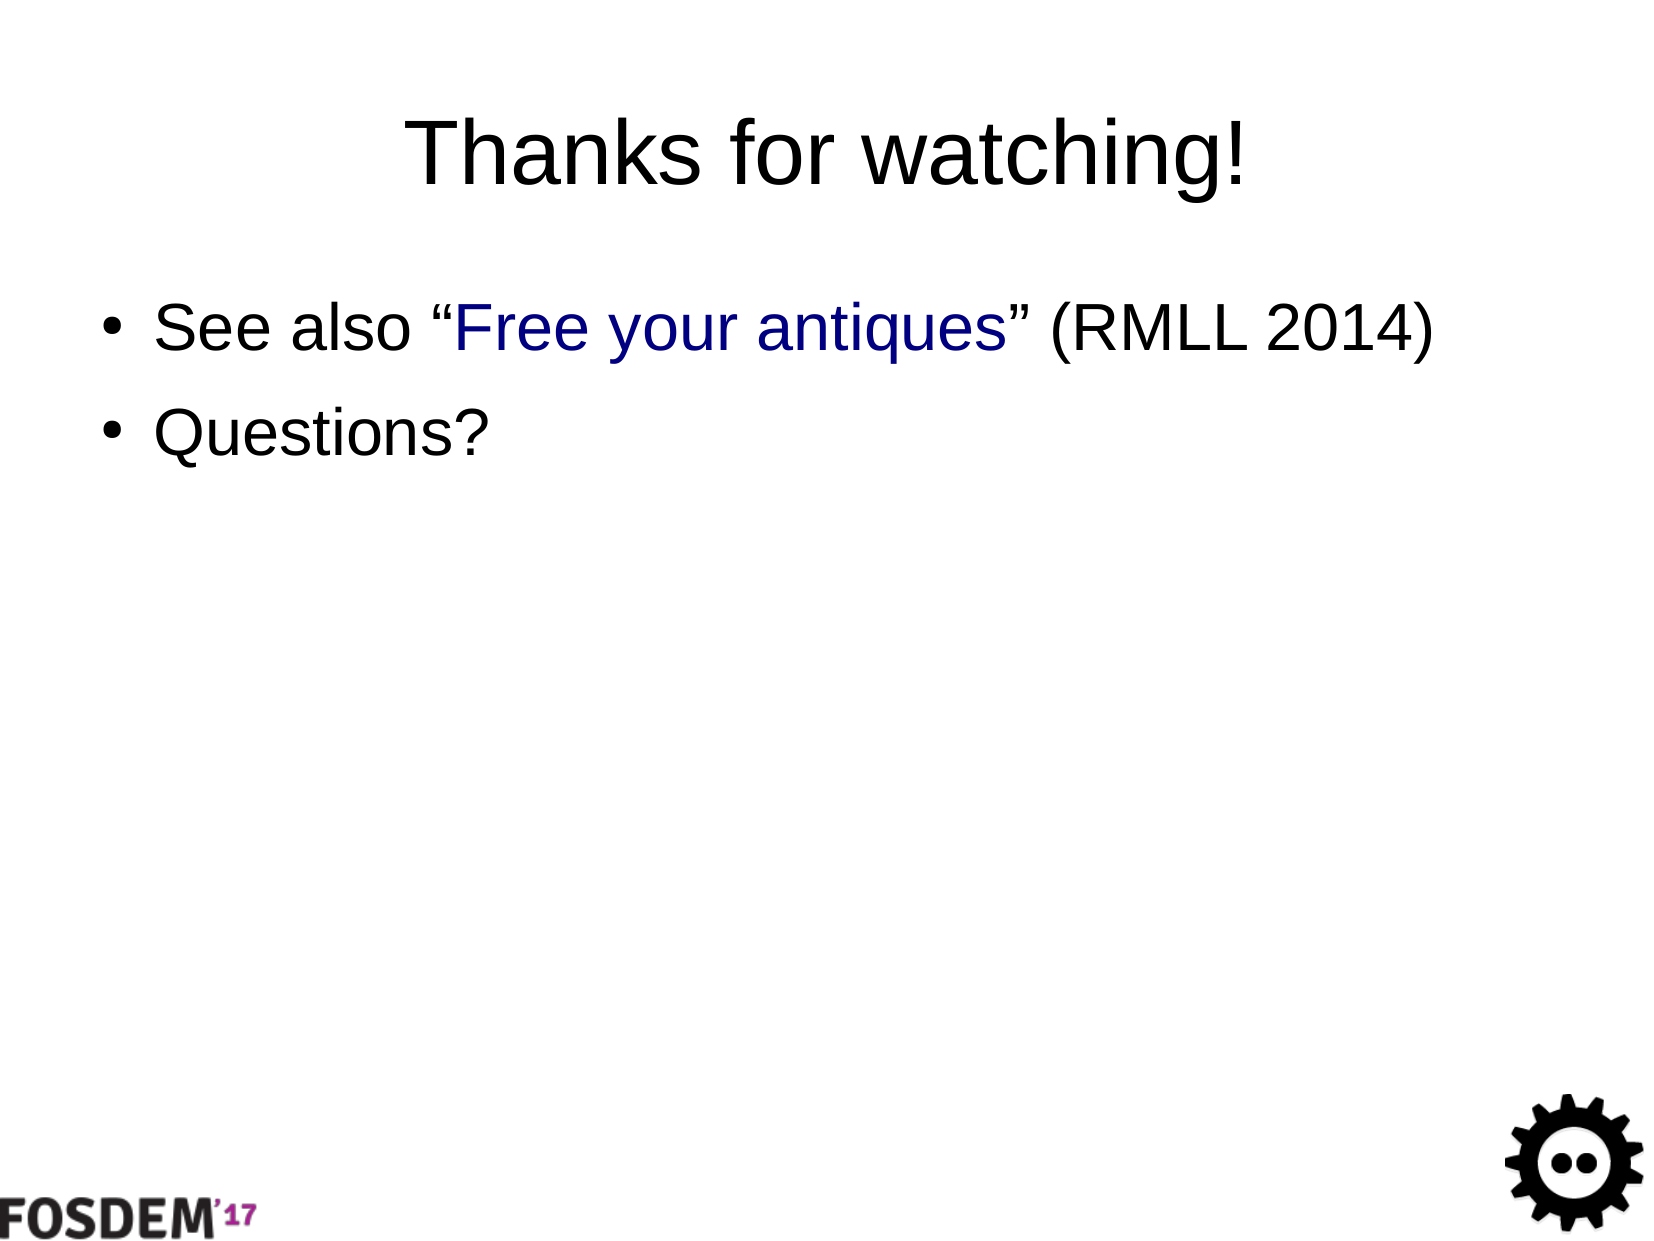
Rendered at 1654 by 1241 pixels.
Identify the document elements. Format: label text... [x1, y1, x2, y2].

list See also “Free your antiques” (RMLL 2014) Questions? [82, 290, 1571, 1010]
title Thanks for watching! [82, 49, 1571, 257]
picture [1505, 1094, 1648, 1235]
picture [0, 1196, 258, 1241]
